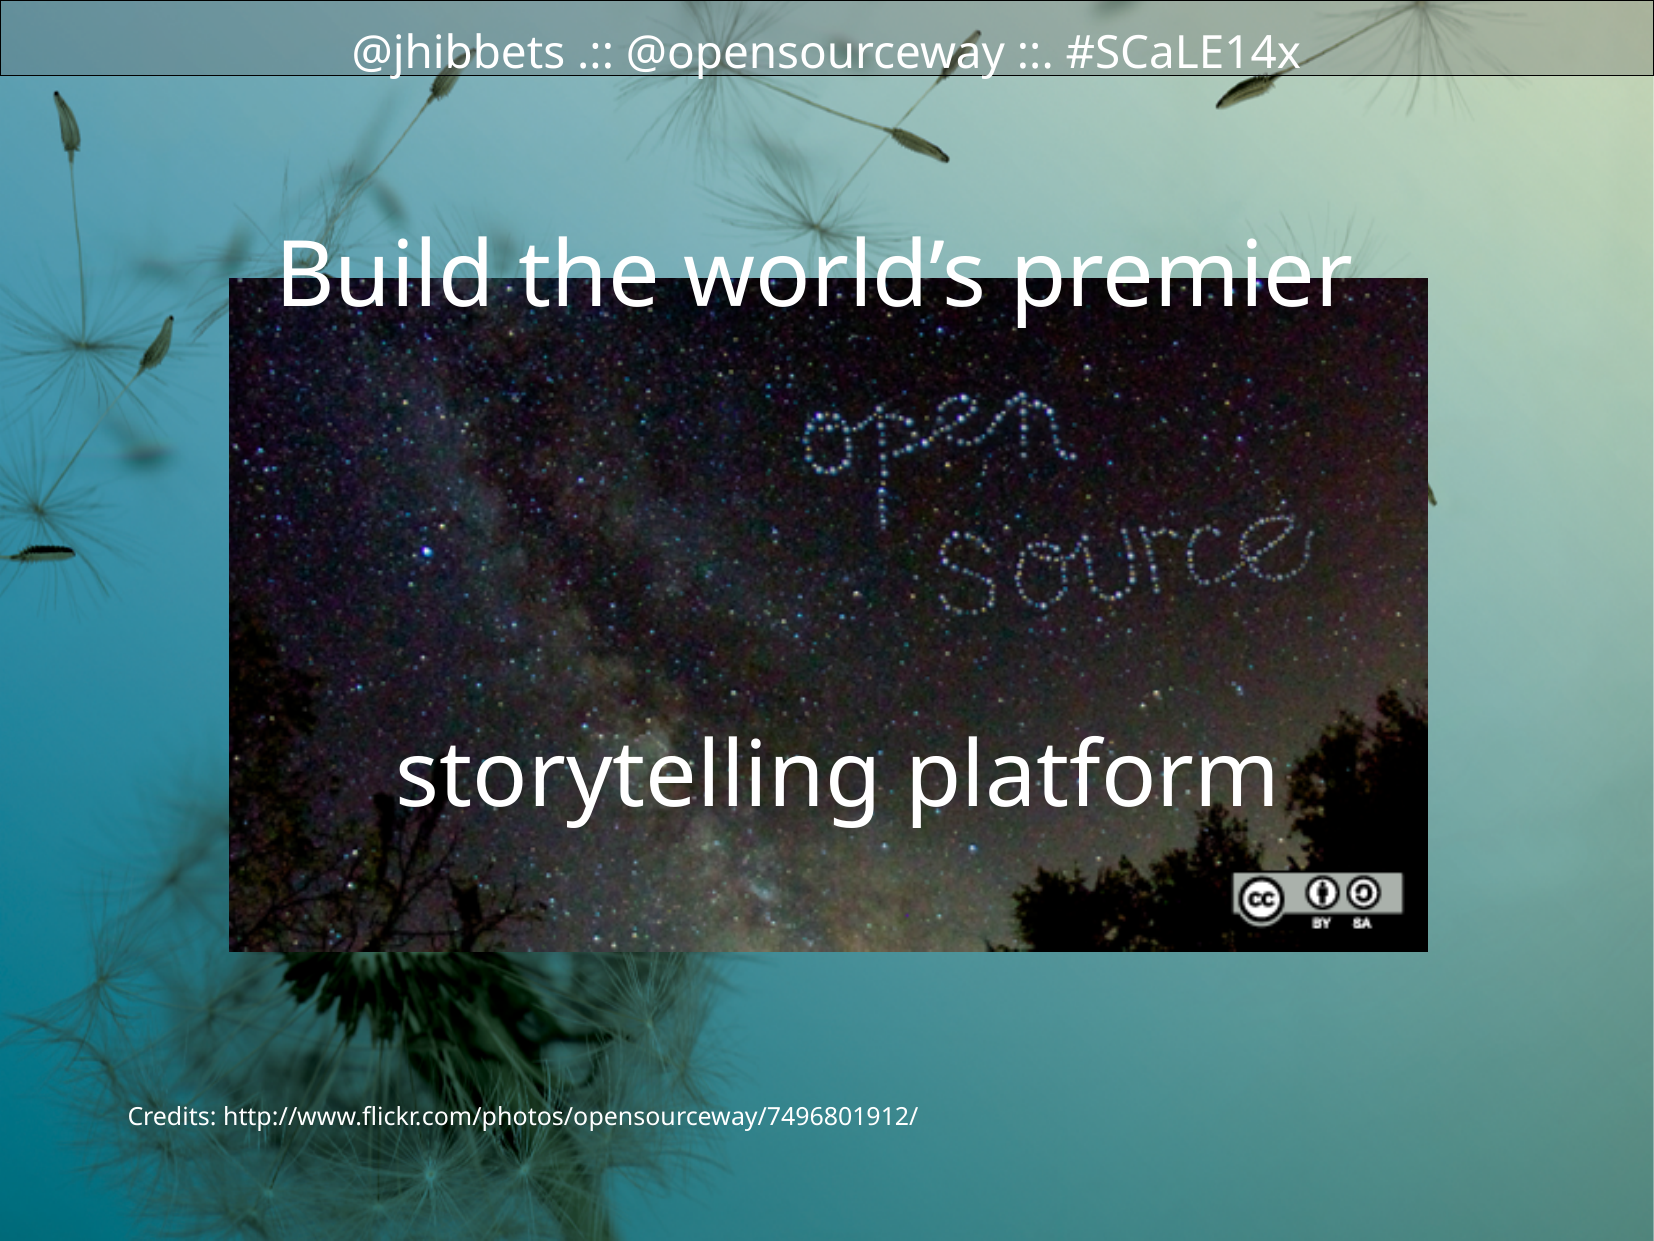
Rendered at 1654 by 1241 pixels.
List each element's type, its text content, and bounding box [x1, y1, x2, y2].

title Build the world’s premier storytelling platform [82, 291, 1571, 751]
picture [0, 76, 1654, 1241]
text_box Credits: http://www.flickr.com/photos/opensourceway/7496801912/ [112, 1091, 1171, 1132]
